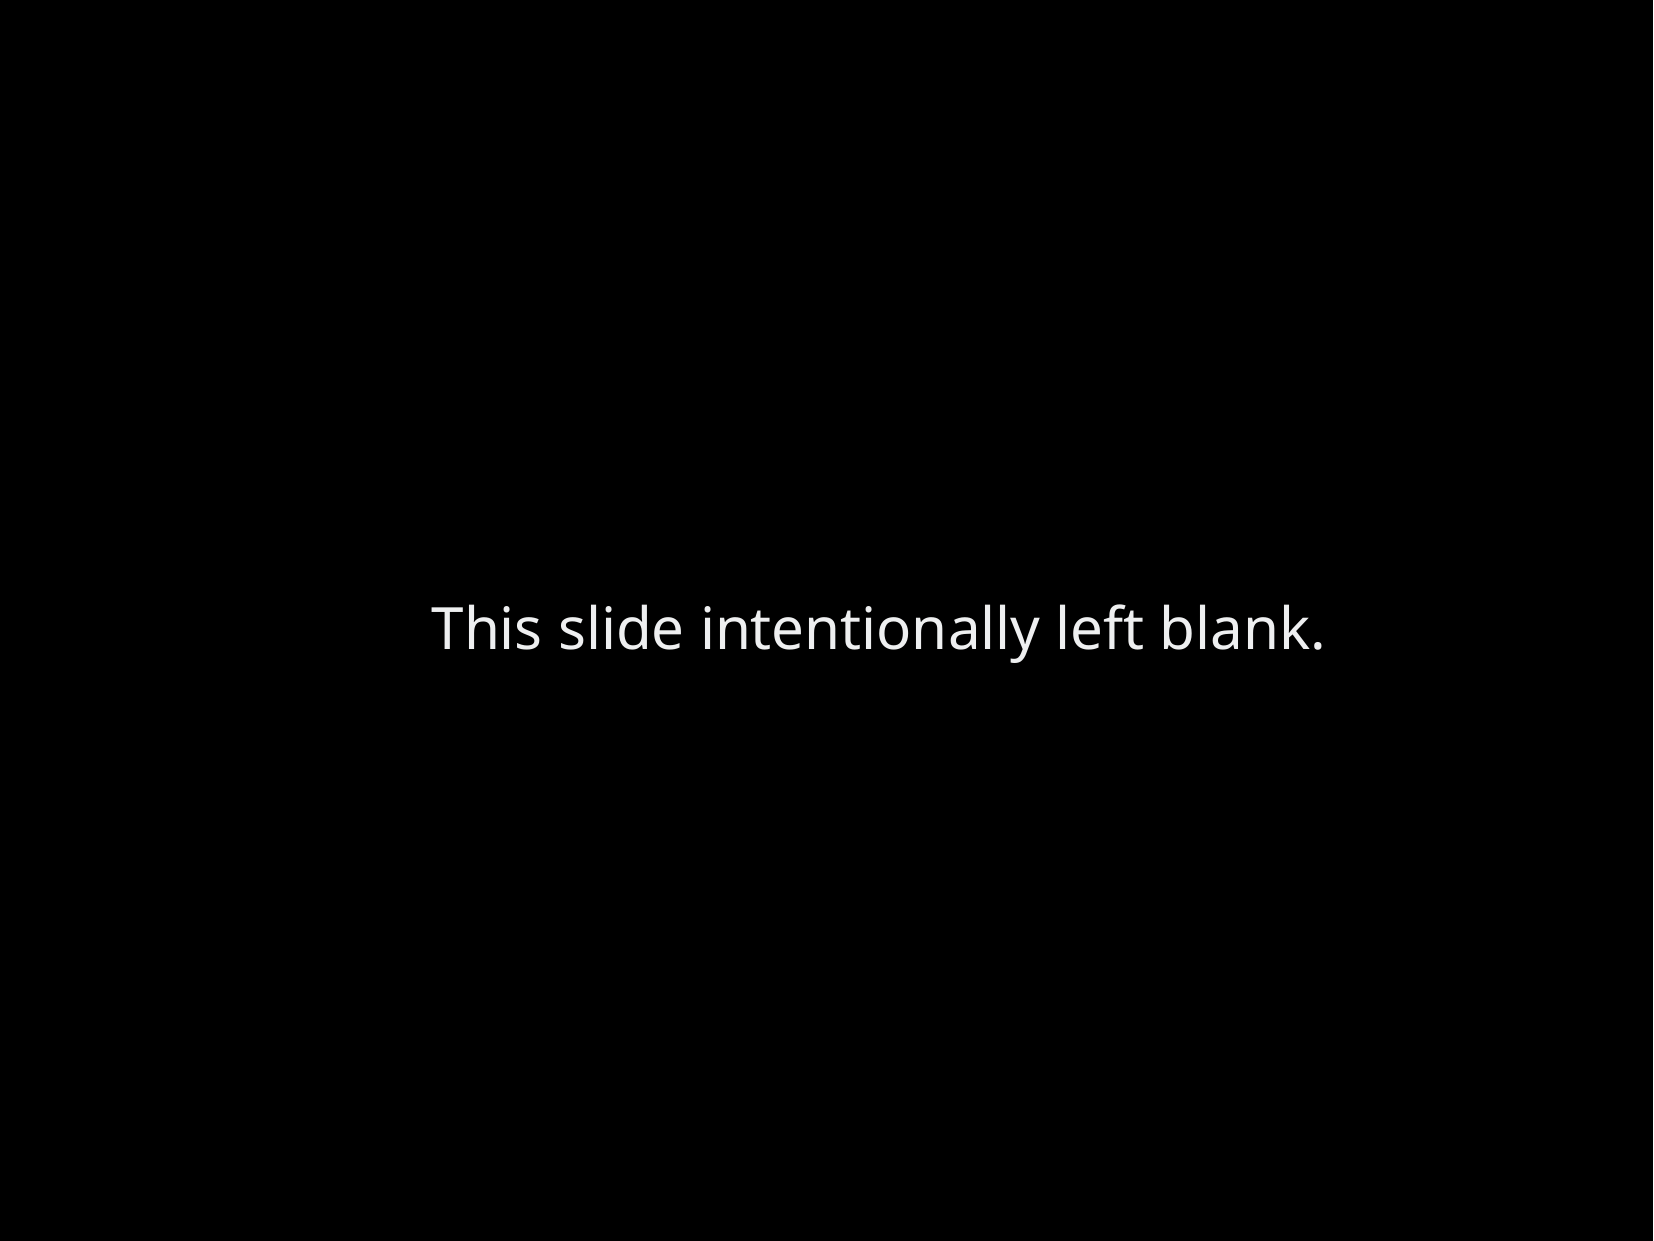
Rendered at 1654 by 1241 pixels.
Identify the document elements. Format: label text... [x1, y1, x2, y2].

text_box This slide intentionally left blank. [416, 579, 1378, 850]
